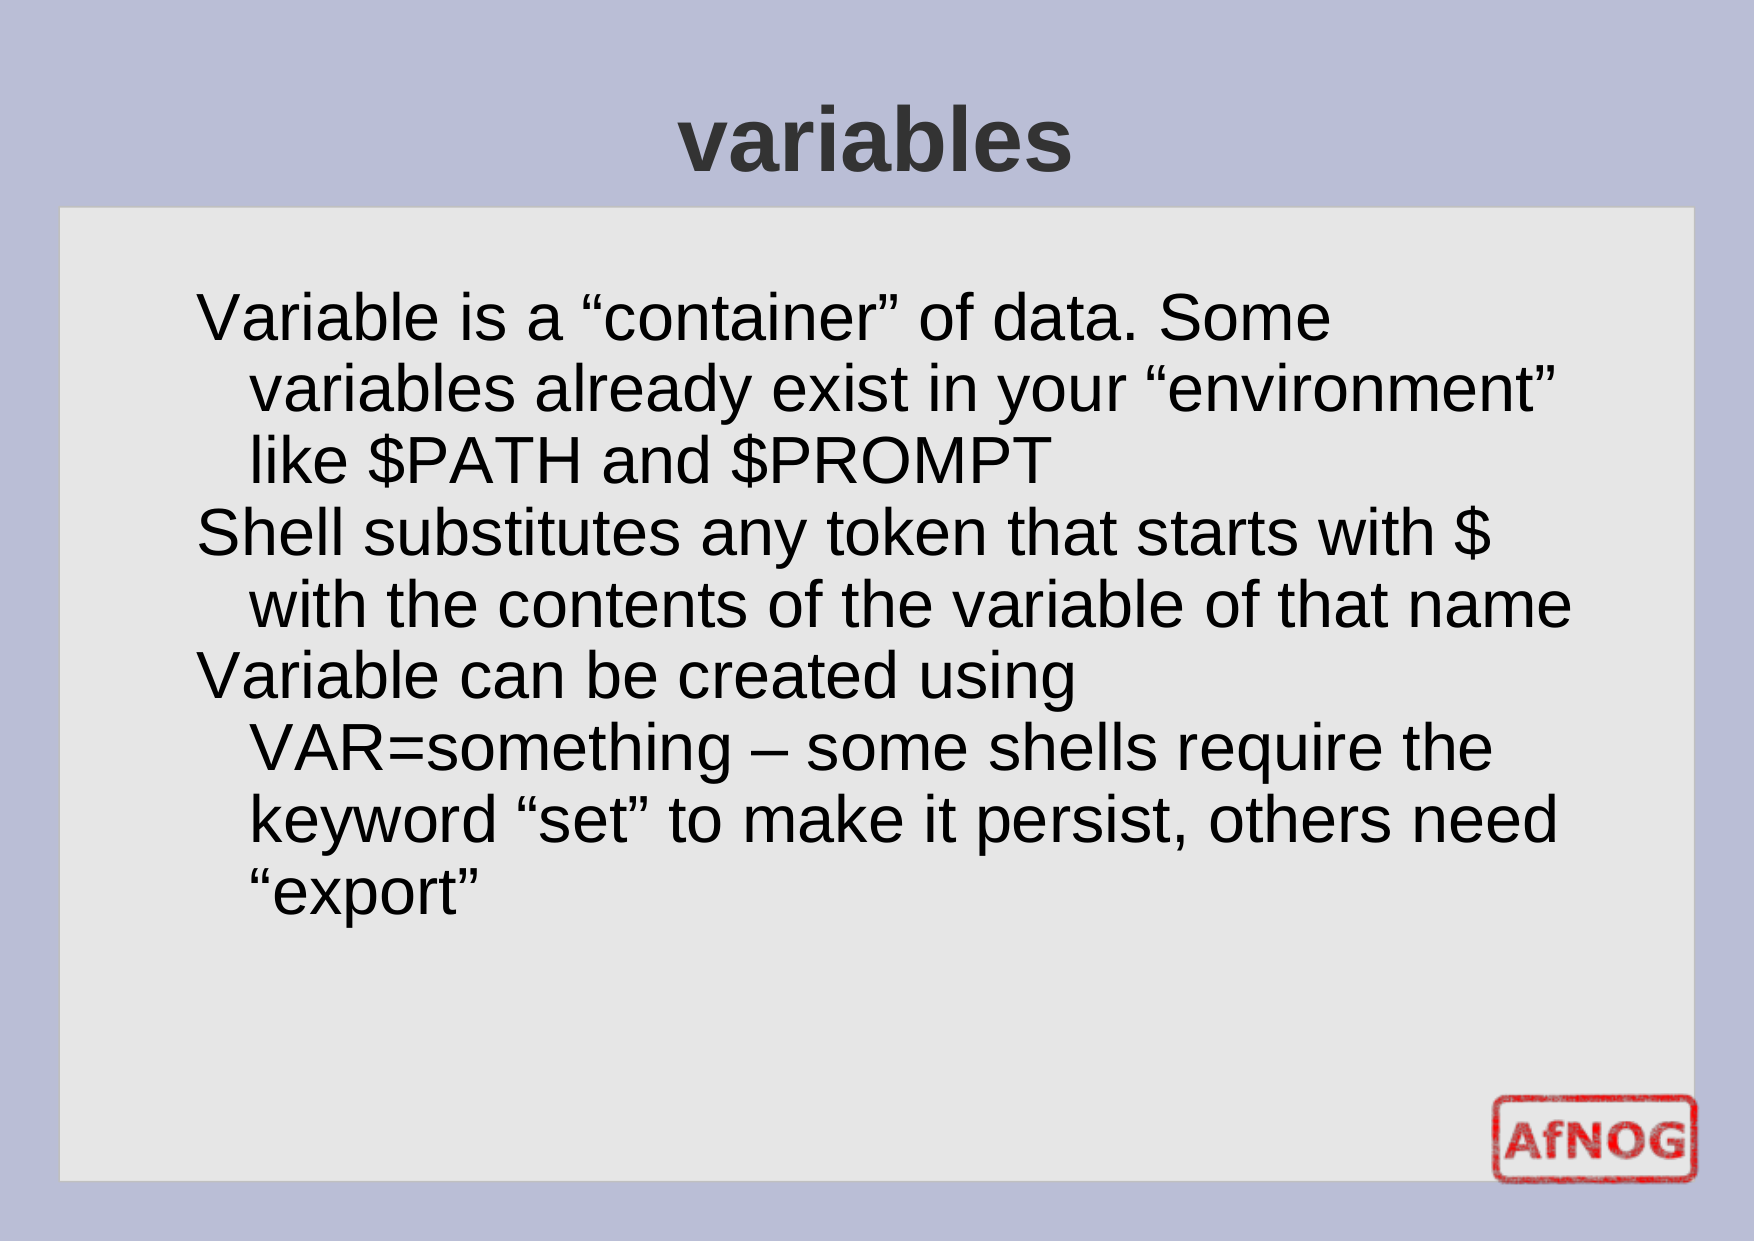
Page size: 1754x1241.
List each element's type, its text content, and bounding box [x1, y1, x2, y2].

picture [1490, 1092, 1701, 1188]
title variables [59, 48, 1695, 236]
list Variable is a “container” of data. Some variables already exist in your “environment” like $PATH and $PROMPT Shell substitutes any token that starts with $ with the contents of the variable of that name Variable can be created using VAR=something – some shells require the keyword “set” to make it persist, others need “export” [179, 282, 1576, 1079]
